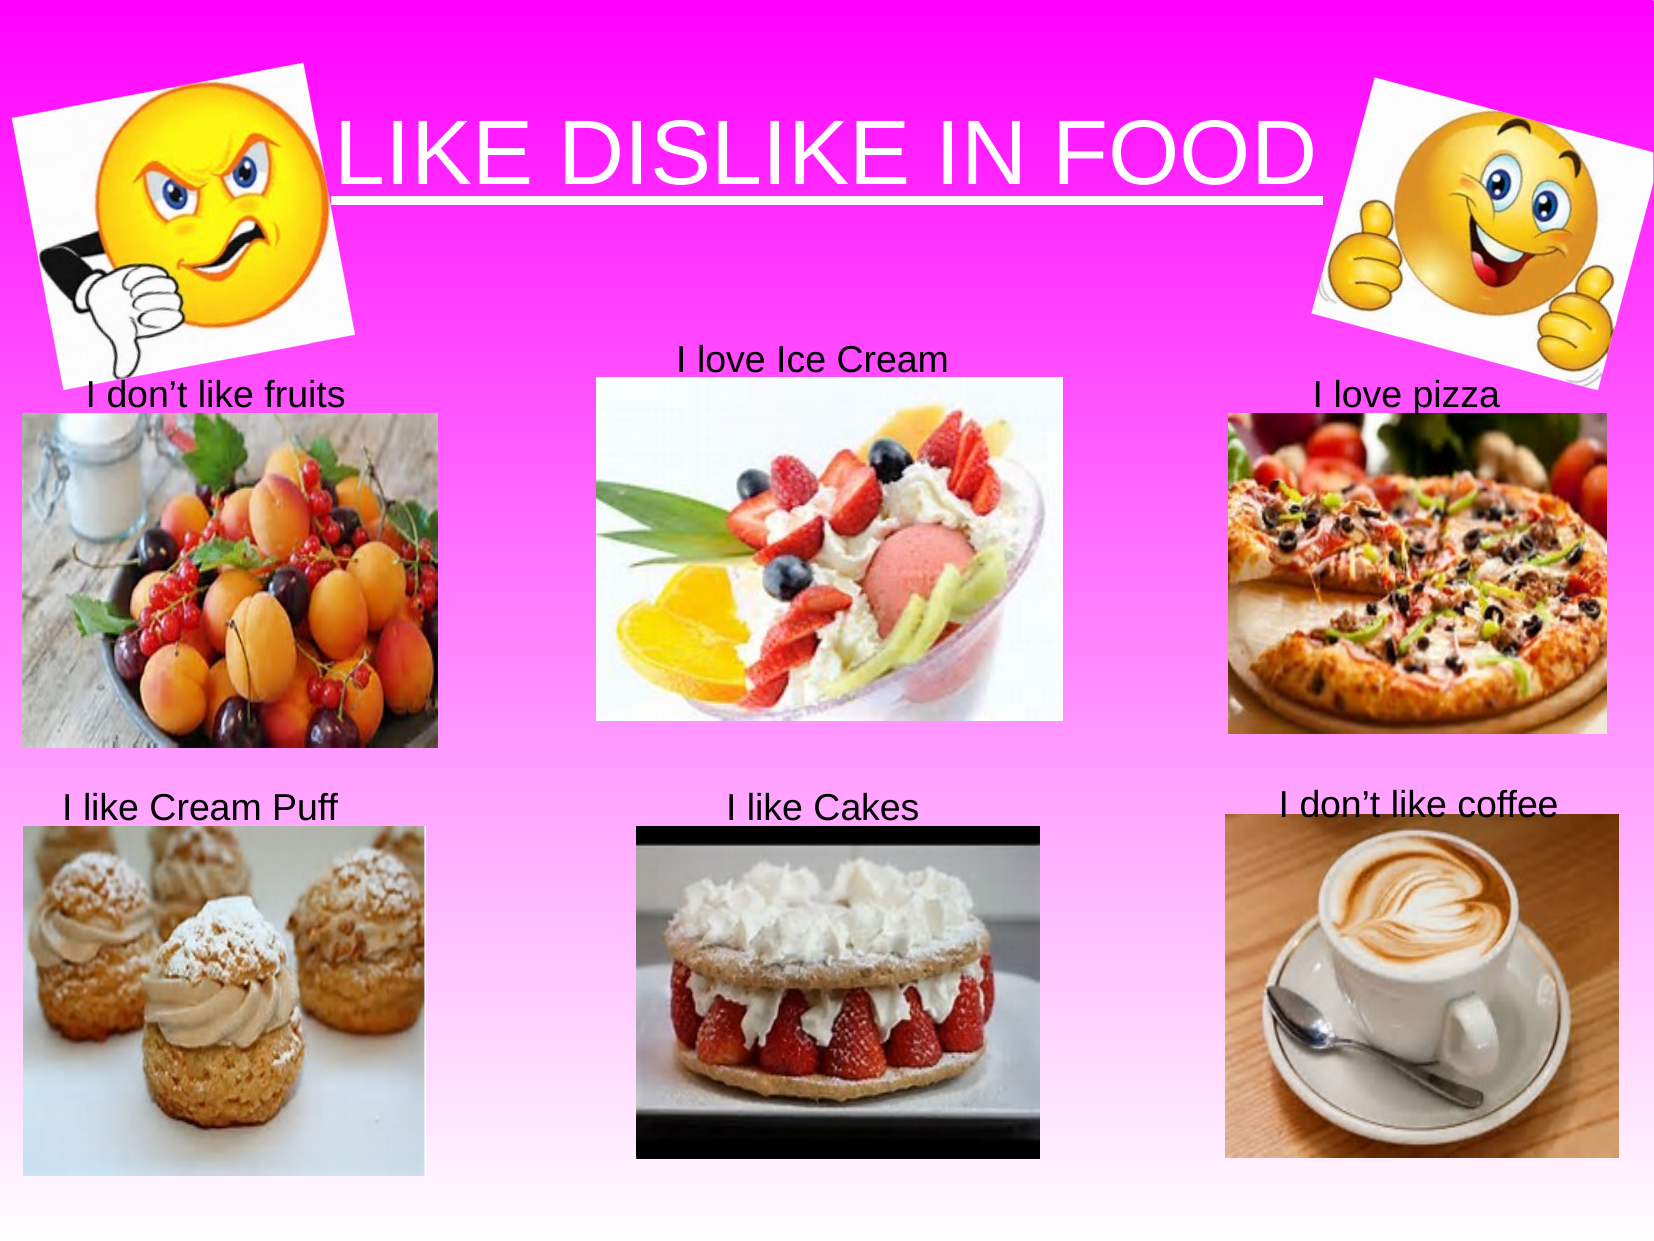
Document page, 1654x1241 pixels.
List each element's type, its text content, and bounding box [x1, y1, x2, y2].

text_box I like Cream Puff [47, 779, 367, 878]
picture [1228, 413, 1607, 734]
picture [22, 413, 438, 748]
text_box I don’t like coffee [1263, 776, 1630, 875]
picture [596, 377, 1063, 721]
picture [1311, 77, 1654, 390]
text_box I like Cakes [637, 779, 1040, 836]
text_box I don’t like fruits [70, 366, 378, 464]
picture [636, 826, 1040, 1159]
text_box I love pizza [1287, 366, 1548, 438]
picture [1225, 814, 1619, 1158]
title LIKE DISLIKE IN FOOD [82, 49, 1571, 257]
text_box I love Ice Cream [661, 330, 1040, 429]
picture [11, 62, 355, 390]
picture [23, 826, 426, 1176]
